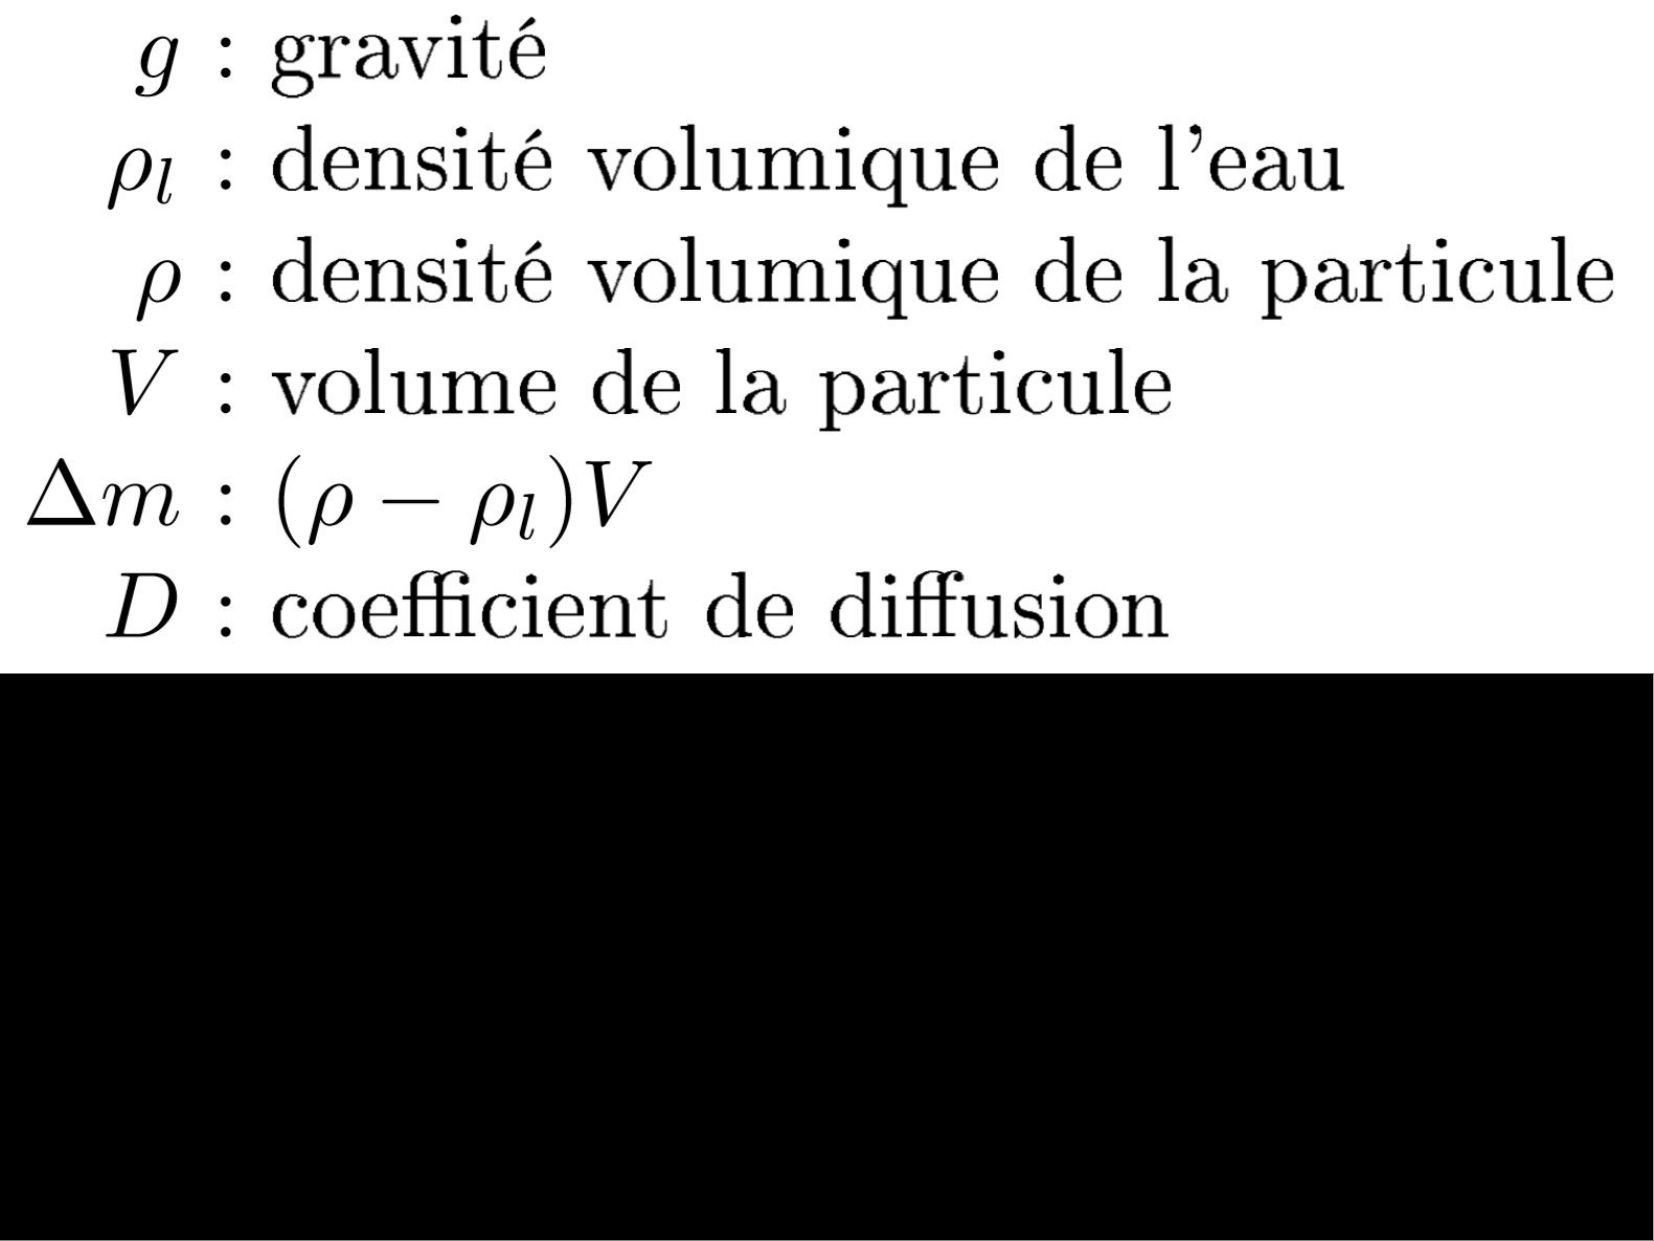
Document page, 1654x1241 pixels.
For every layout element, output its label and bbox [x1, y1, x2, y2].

picture [0, 0, 1654, 673]
text_box [0, 673, 1654, 1241]
